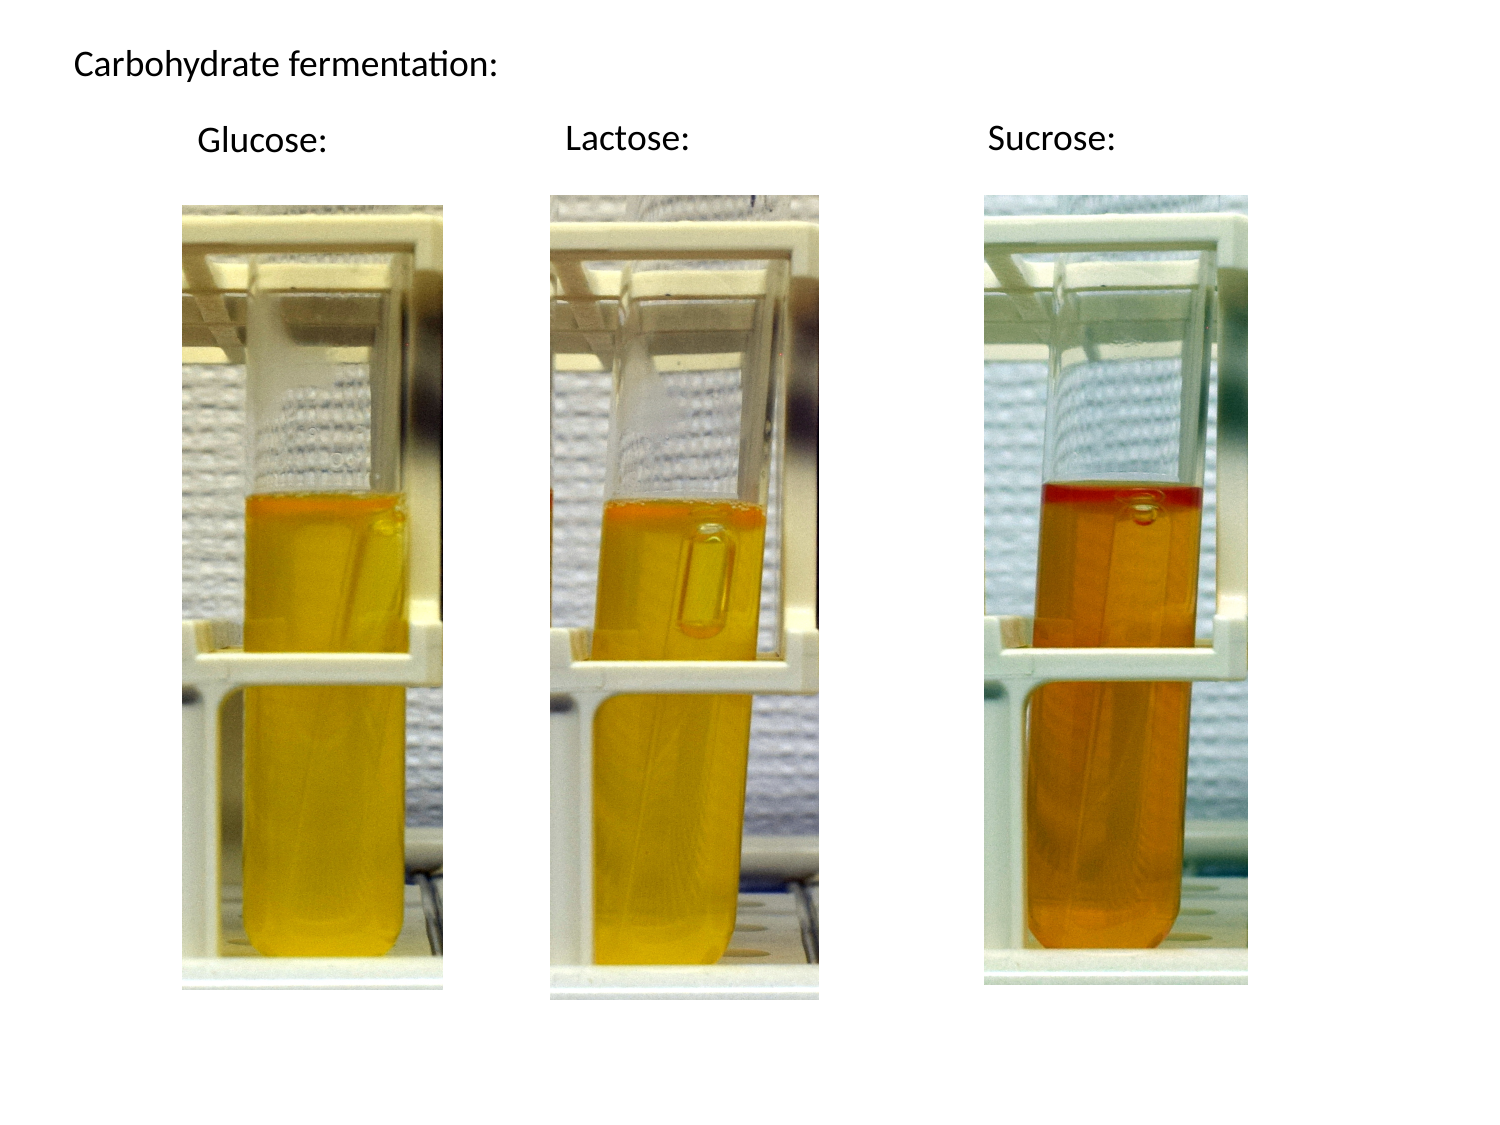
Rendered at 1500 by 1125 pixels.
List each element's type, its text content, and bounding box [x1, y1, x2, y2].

text_box Sucrose: [972, 105, 1133, 166]
picture [182, 205, 443, 990]
text_box Glucose: [182, 107, 345, 168]
picture [550, 195, 819, 1000]
text_box Carbohydrate fermentation: [58, 30, 520, 92]
text_box Lactose: [550, 105, 708, 166]
picture [984, 195, 1248, 985]
